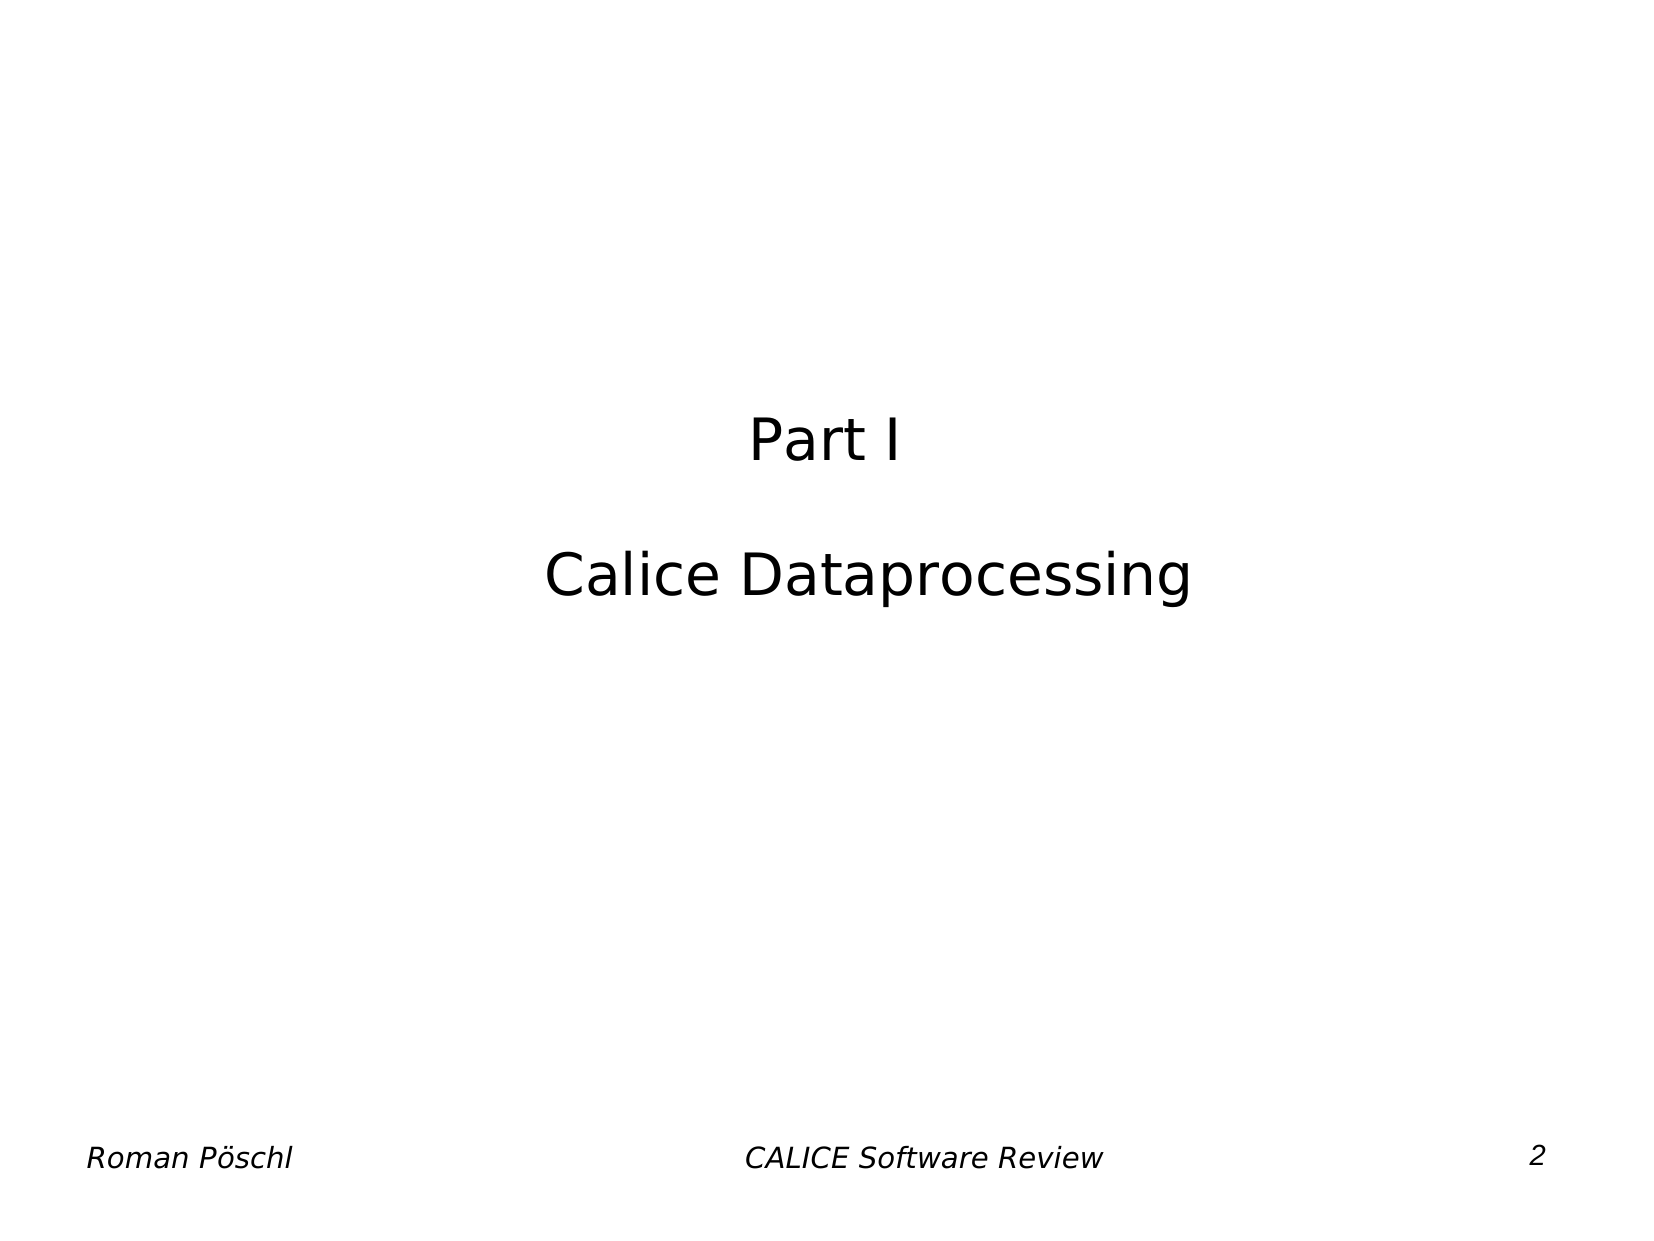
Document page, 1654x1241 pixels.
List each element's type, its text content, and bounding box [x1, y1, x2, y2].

text_box Part I Calice Dataprocessing [544, 406, 1196, 610]
